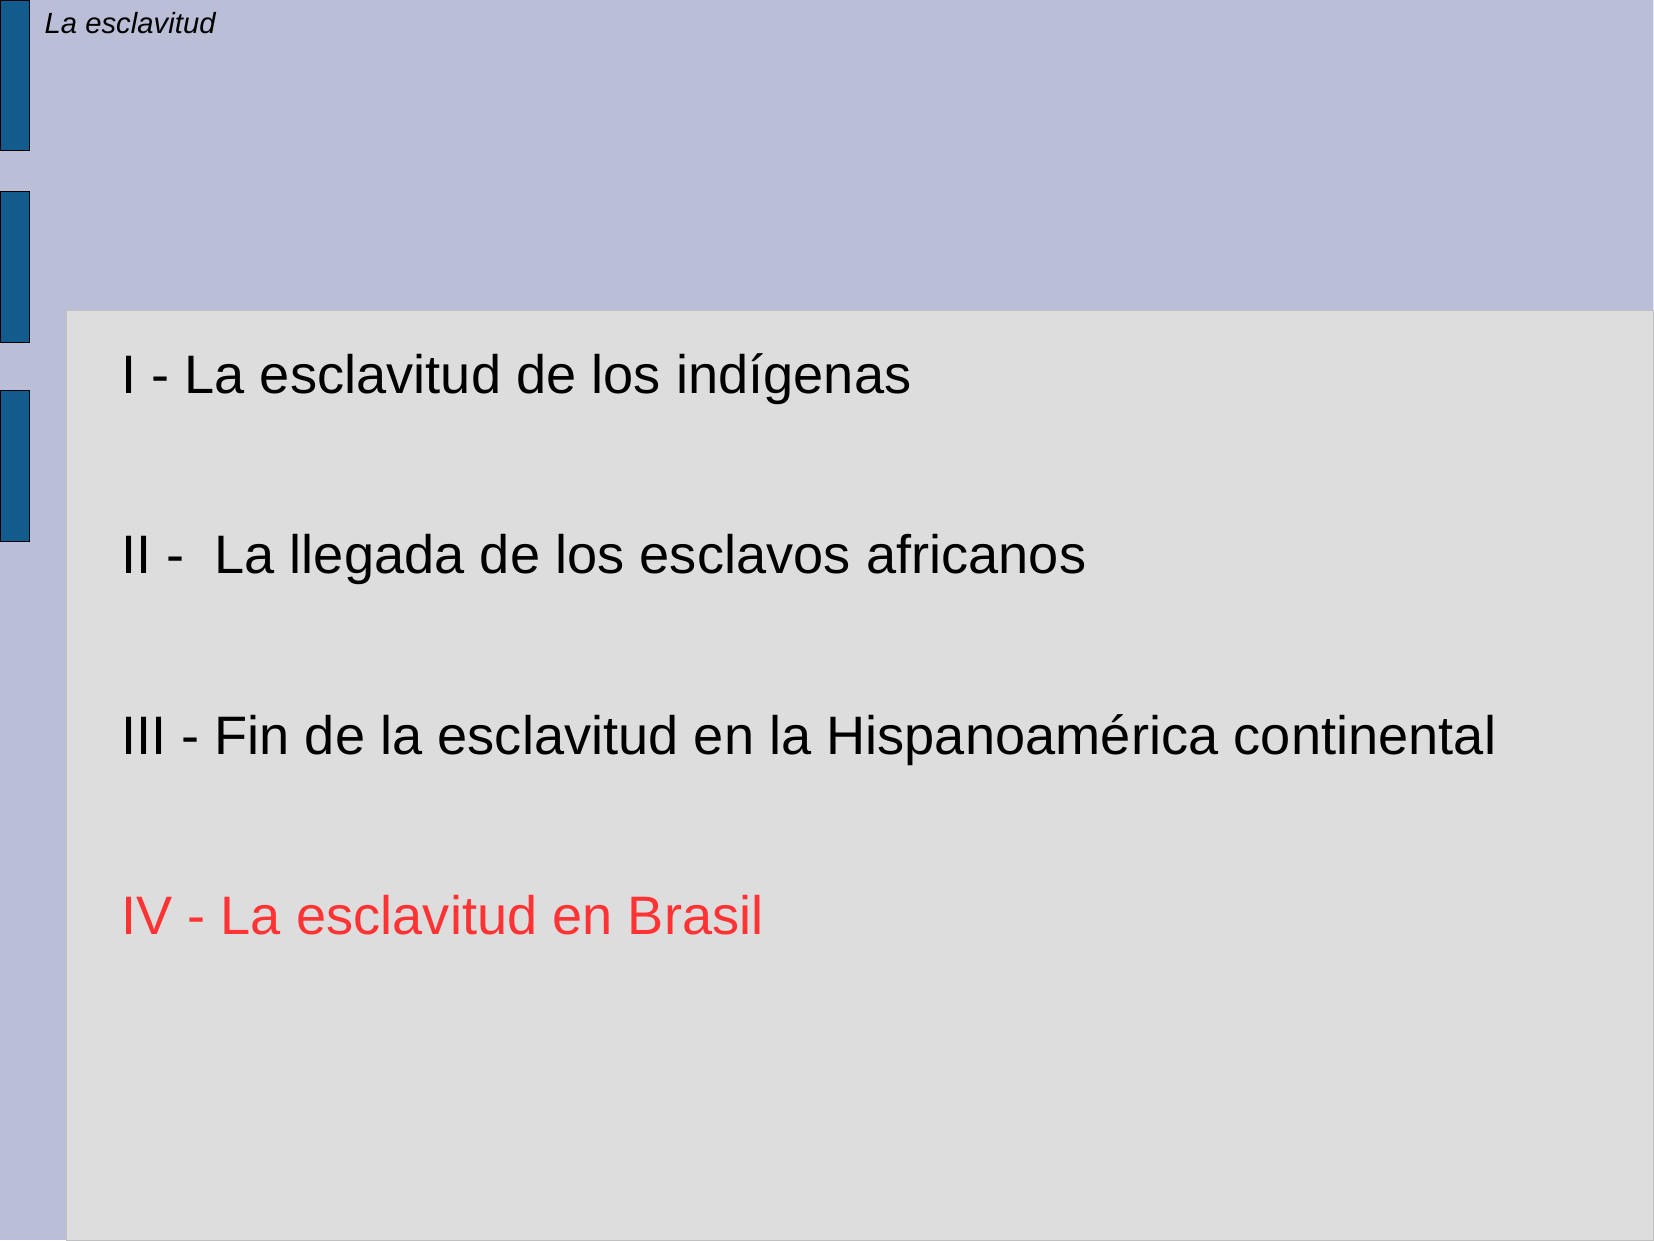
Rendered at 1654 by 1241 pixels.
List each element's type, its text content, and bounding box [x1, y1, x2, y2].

list I - La esclavitud de los indígenas II - La llegada de los esclavos africanos III - Fin de la esclavitud en la Hispanoamérica continental IV - La esclavitud en Brasil [121, 344, 1534, 1127]
